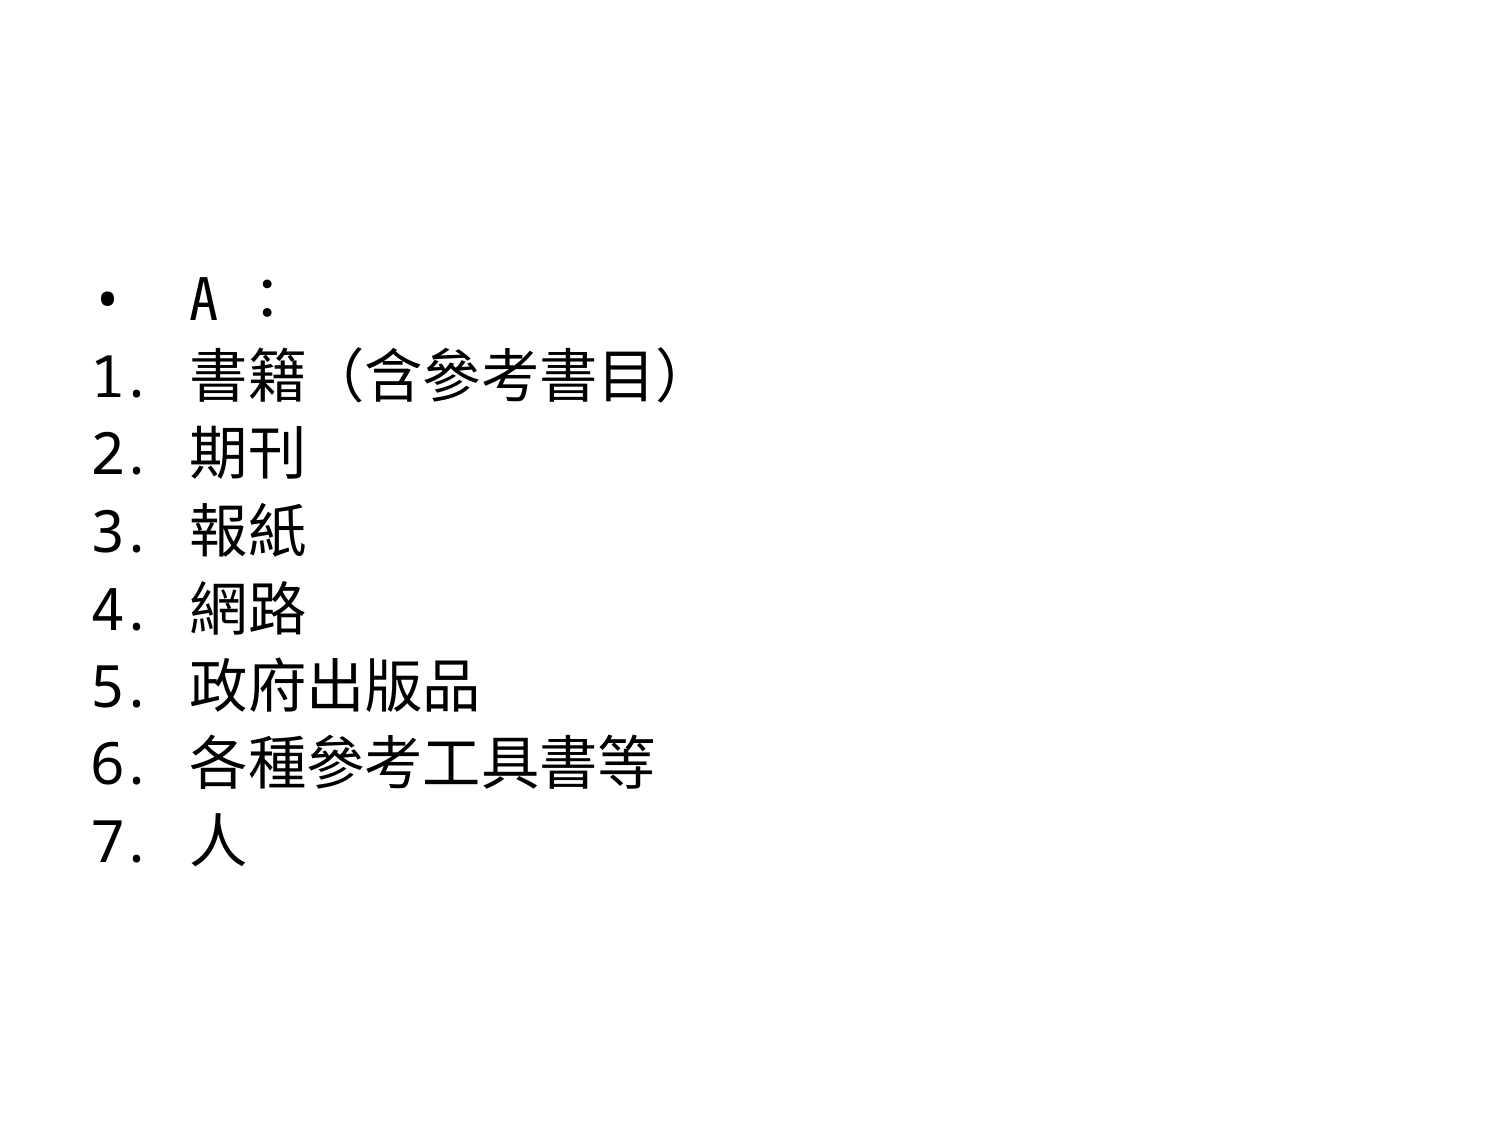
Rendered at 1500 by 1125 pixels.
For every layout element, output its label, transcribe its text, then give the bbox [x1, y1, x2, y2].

list A： 書籍（含參考書目） 期刊 報紙 網路 政府出版品 各種參考工具書等 人 [75, 262, 1426, 1005]
